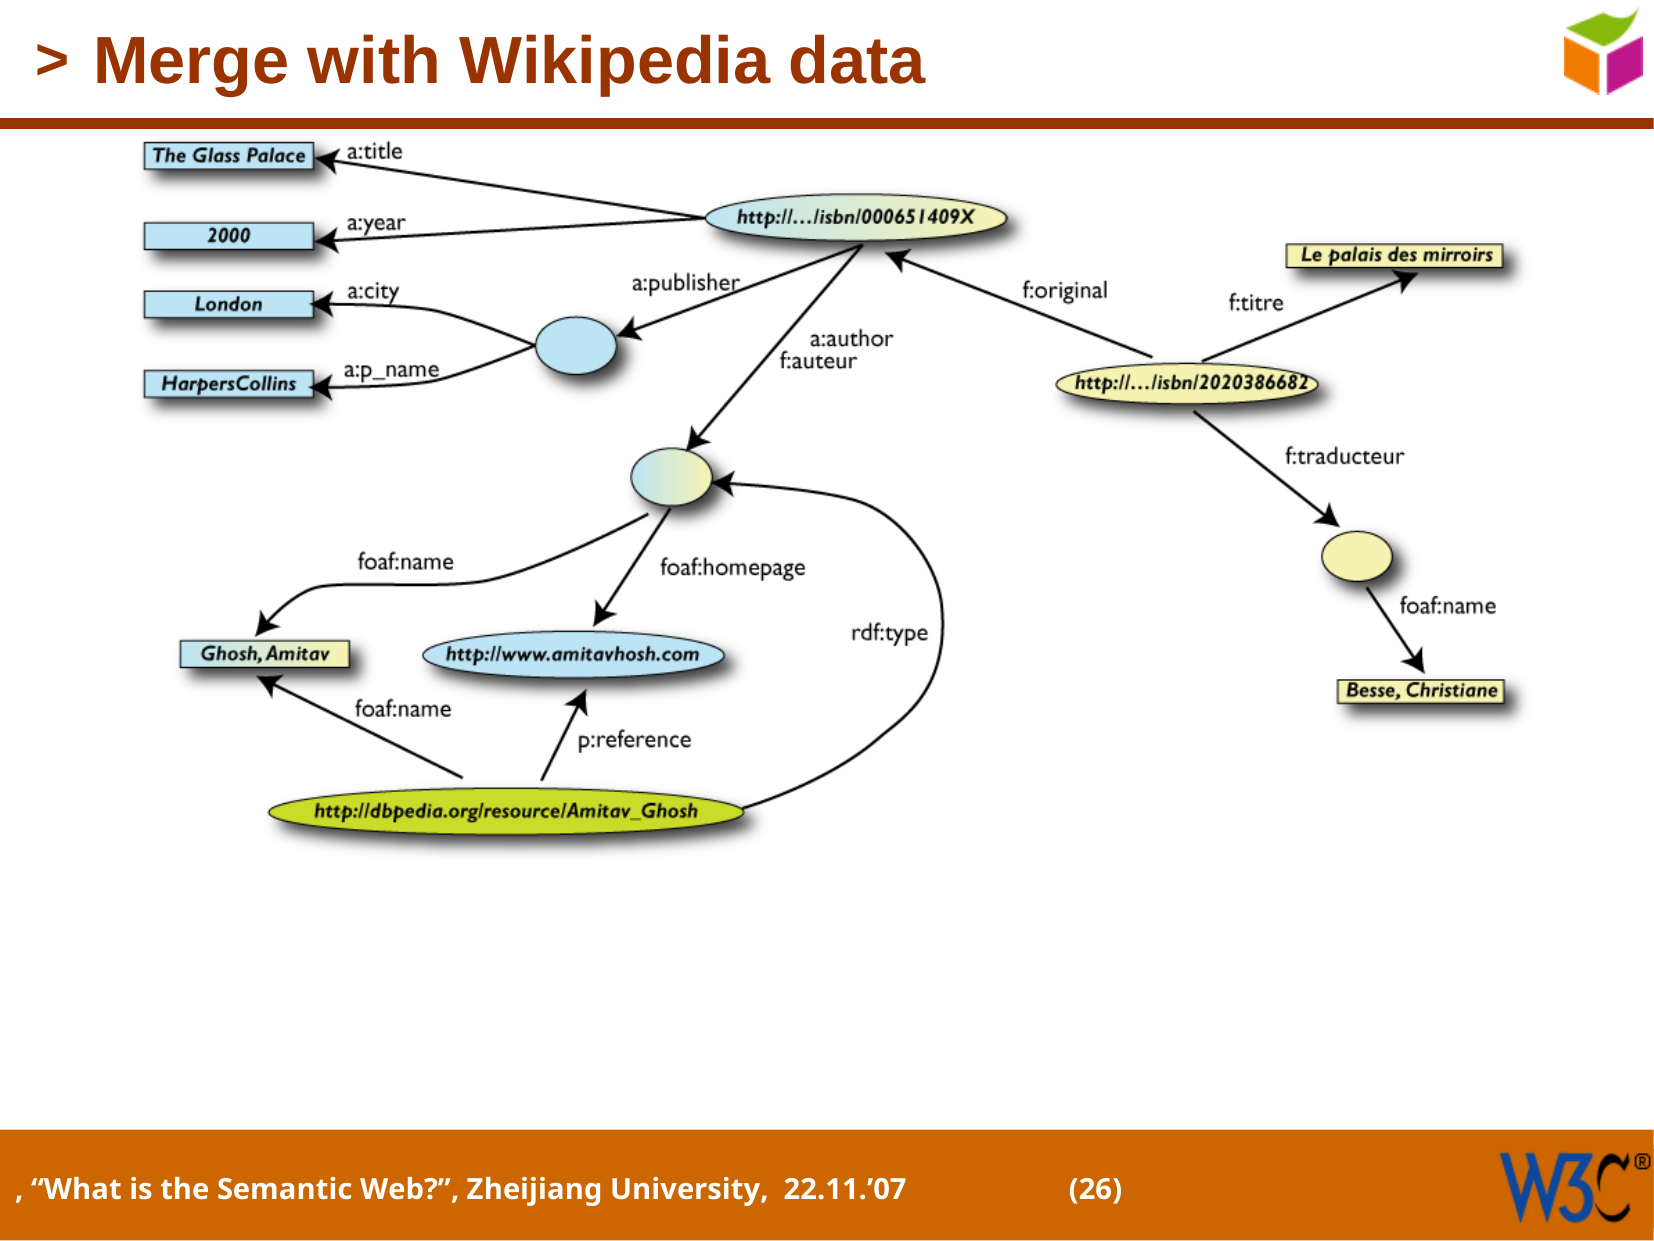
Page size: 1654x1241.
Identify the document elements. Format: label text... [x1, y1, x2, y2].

picture [129, 131, 1536, 1071]
picture [1564, 5, 1643, 95]
picture [1495, 1149, 1654, 1228]
title Merge with Wikipedia data [93, 0, 1493, 119]
